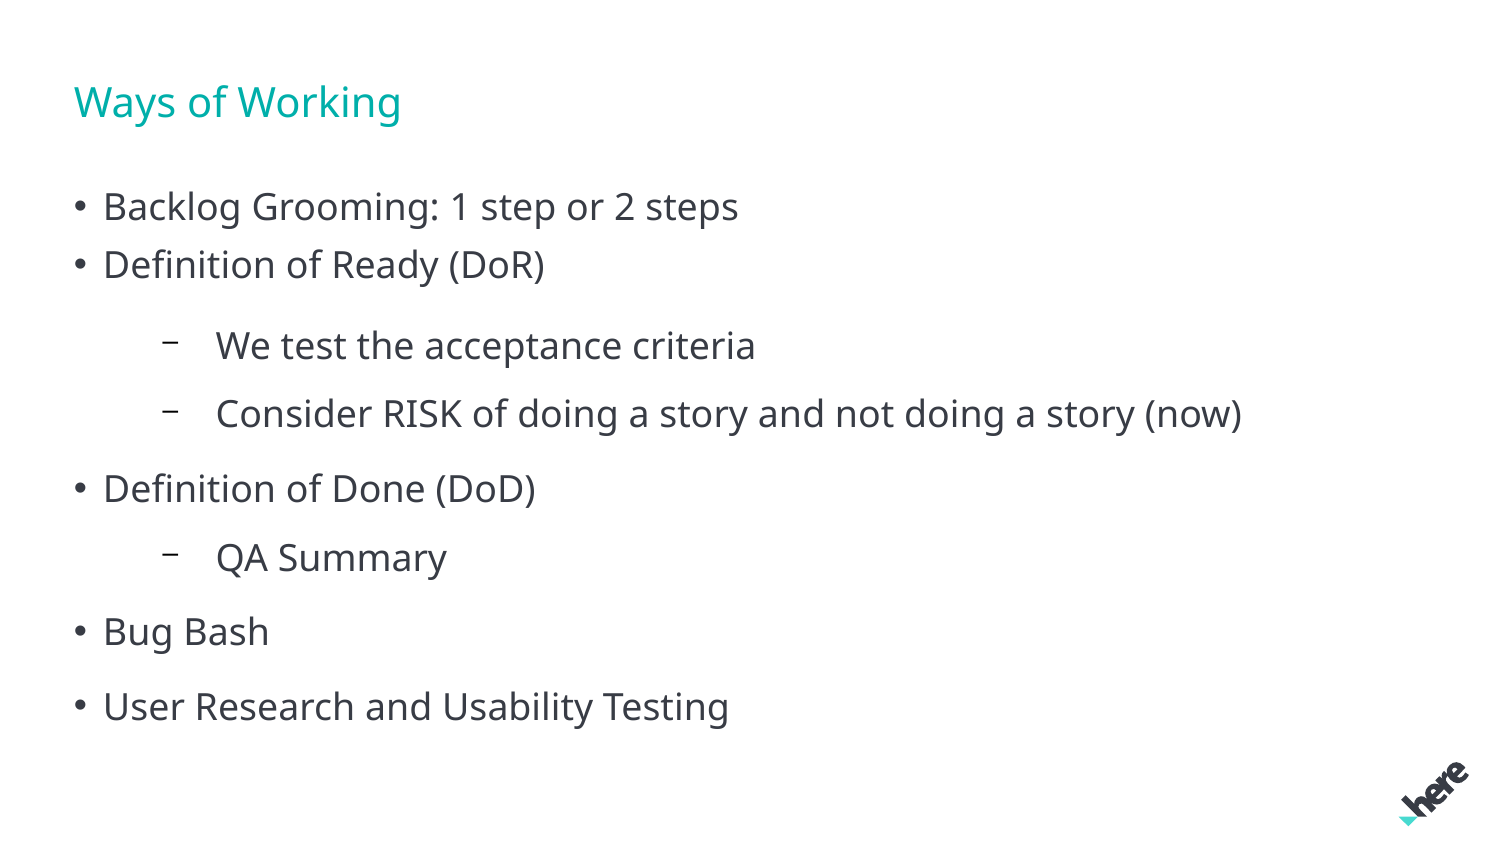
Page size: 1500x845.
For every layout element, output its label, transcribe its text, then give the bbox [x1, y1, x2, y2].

list Backlog Grooming: 1 step or 2 steps Definition of Ready (DoR) We test the acceptance criteria Consider RISK of doing a story and not doing a story (now) Definition of Done (DoD) QA Summary Bug Bash User Research and Usability Testing [68, 180, 1388, 757]
title Ways of Working [68, 34, 1388, 130]
